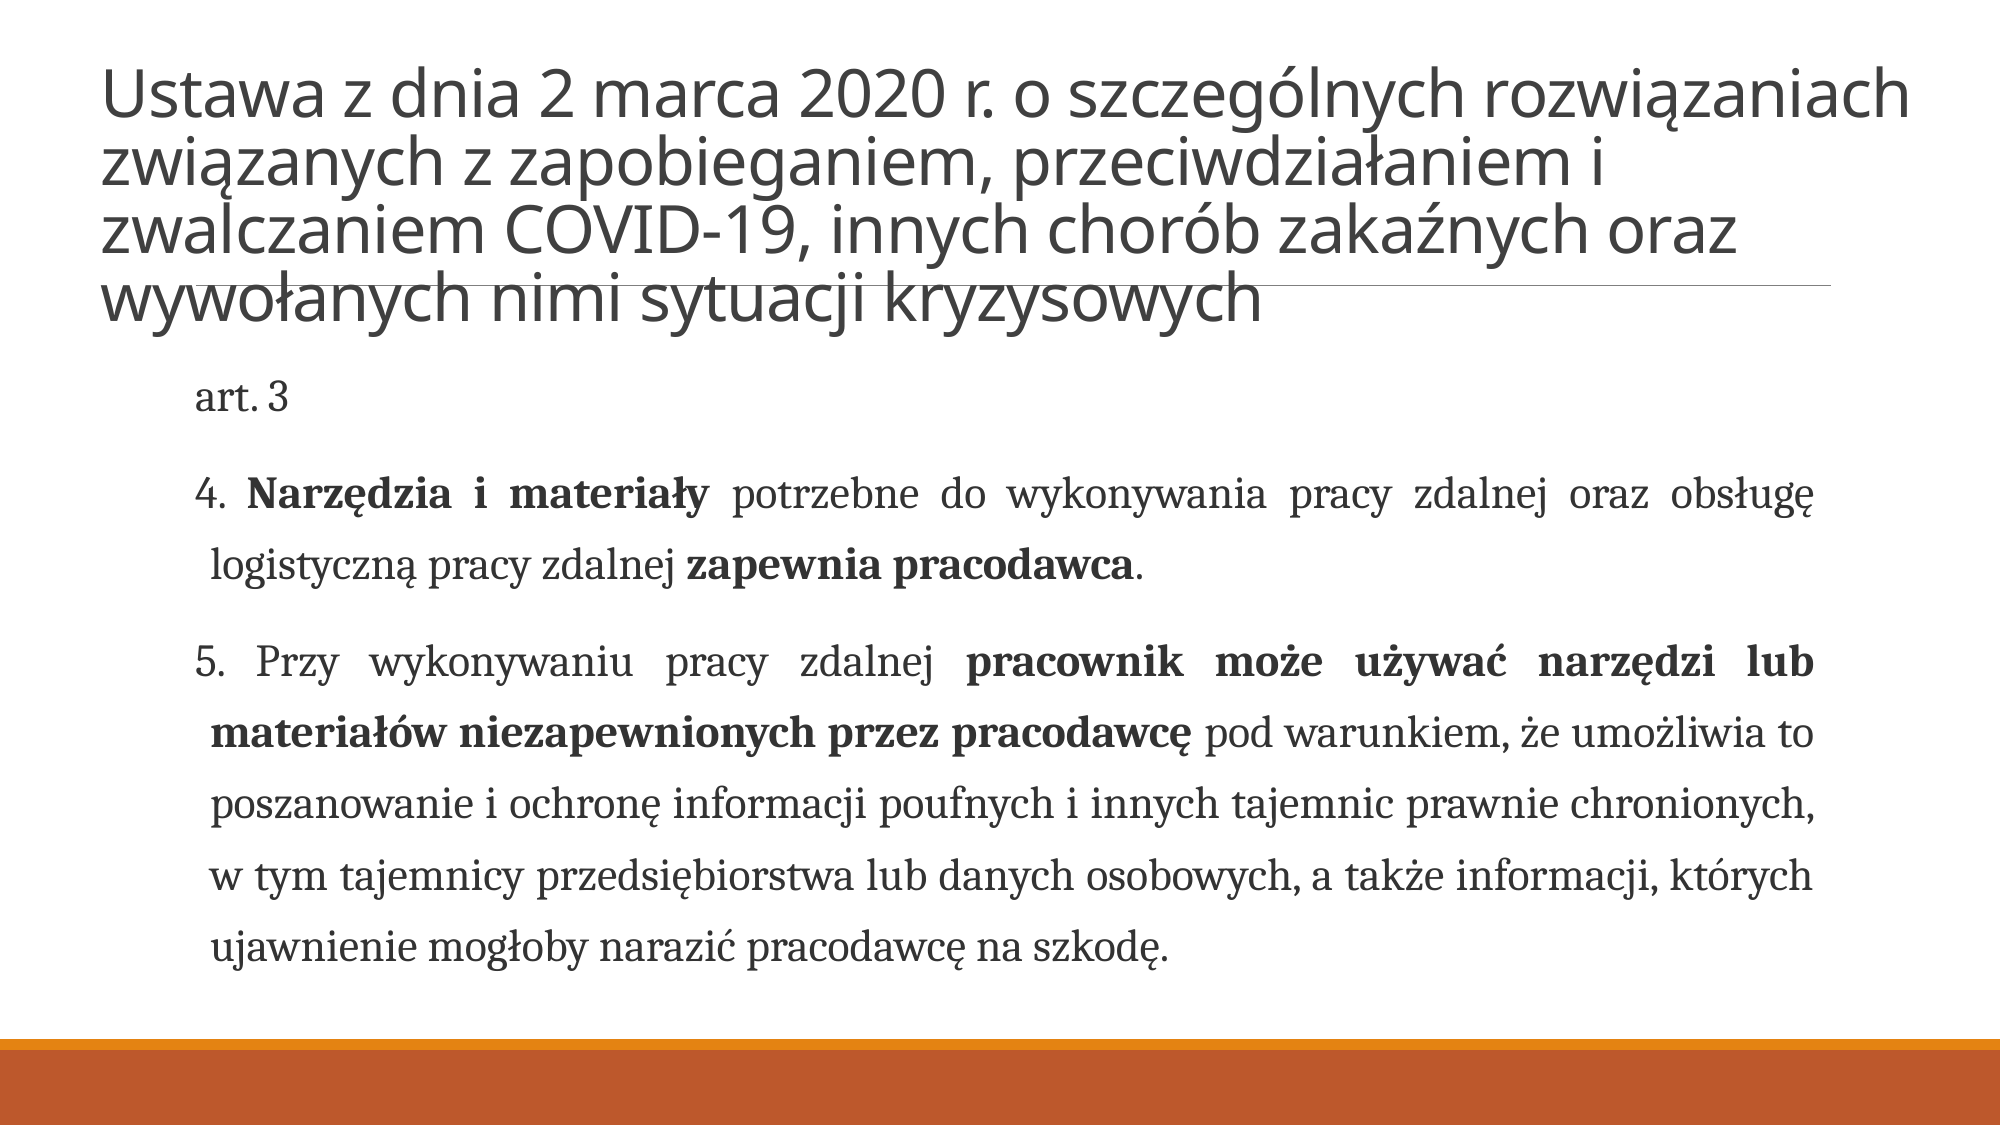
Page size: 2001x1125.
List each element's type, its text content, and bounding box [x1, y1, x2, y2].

list art. 3 4. Narzędzia i materiały potrzebne do wykonywania pracy zdalnej oraz obsługę logistyczną pracy zdalnej zapewnia pracodawca. 5. Przy wykonywaniu pracy zdalnej pracownik może używać narzędzi lub materiałów niezapewnionych przez pracodawcę pod warunkiem, że umożliwia to poszanowanie i ochronę informacji poufnych i innych tajemnic prawnie chronionych, w tym tajemnicy przedsiębiorstwa lub danych osobowych, a także informacji, których ujawnienie mogłoby narazić pracodawcę na szkodę. [180, 342, 1831, 1051]
title Ustawa z dnia 2 marca 2020 r. o szczególnych rozwiązaniach związanych z zapobieganiem, przeciwdziałaniem i zwalczaniem COVID-19, innych chorób zakaźnych oraz wywołanych nimi sytuacji kryzysowych [85, 47, 1929, 343]
